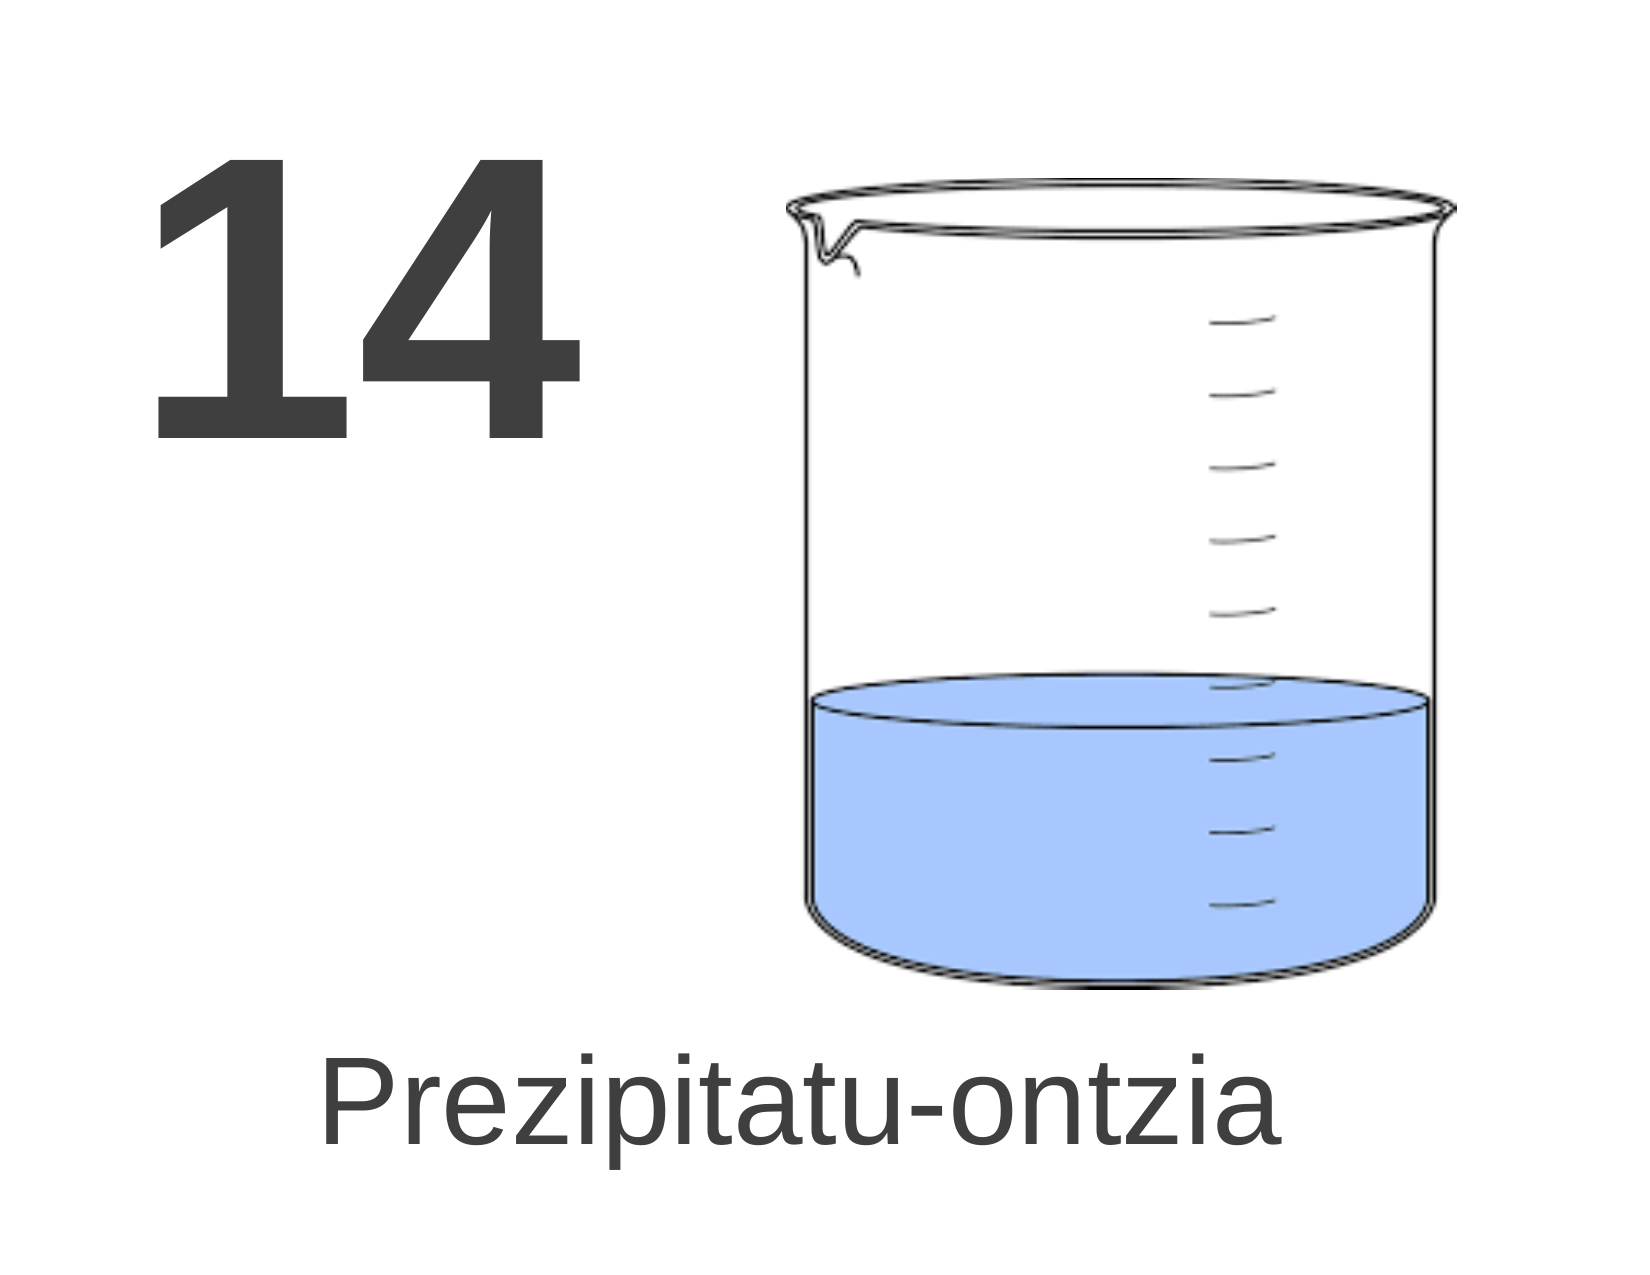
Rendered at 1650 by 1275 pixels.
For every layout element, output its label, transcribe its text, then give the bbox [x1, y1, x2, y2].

picture [786, 178, 1457, 990]
text_box Prezipitatu-ontzia [122, 1012, 1477, 1179]
text_box 14 [91, 83, 625, 534]
